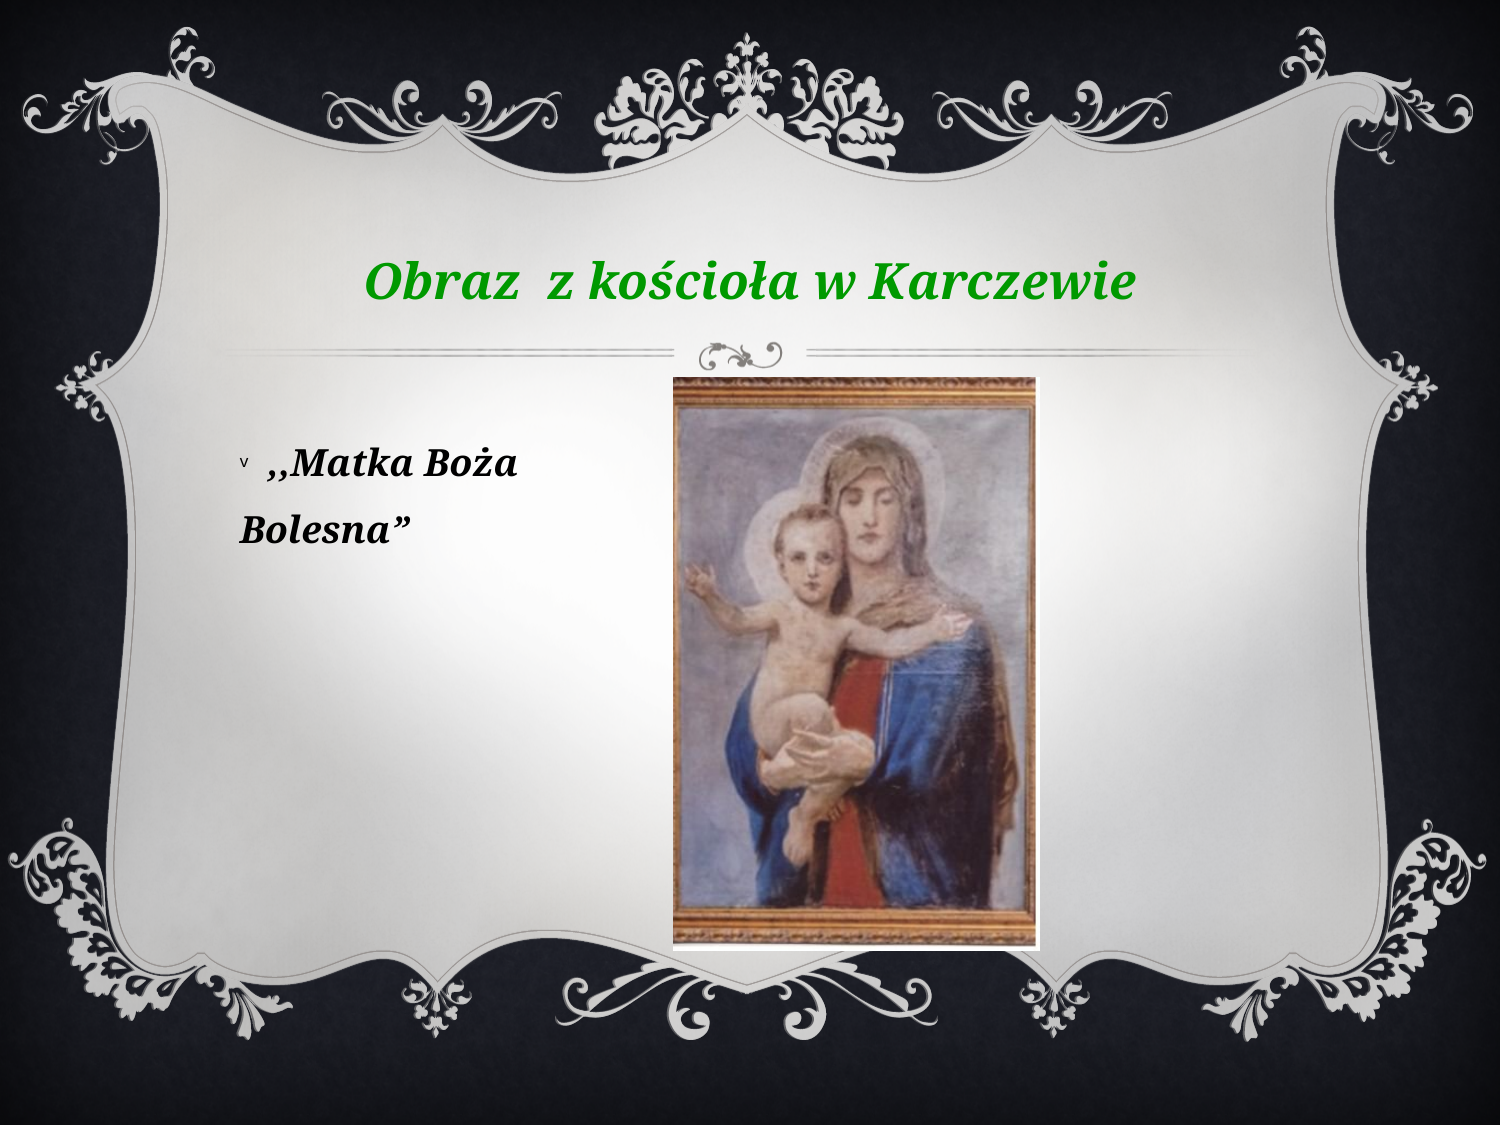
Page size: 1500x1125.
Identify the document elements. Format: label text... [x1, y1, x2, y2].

title Obraz z kościoła w Karczewie [225, 212, 1275, 325]
picture [0, 0, 1500, 1125]
list ,,Matka Boża Bolesna” [225, 408, 644, 900]
